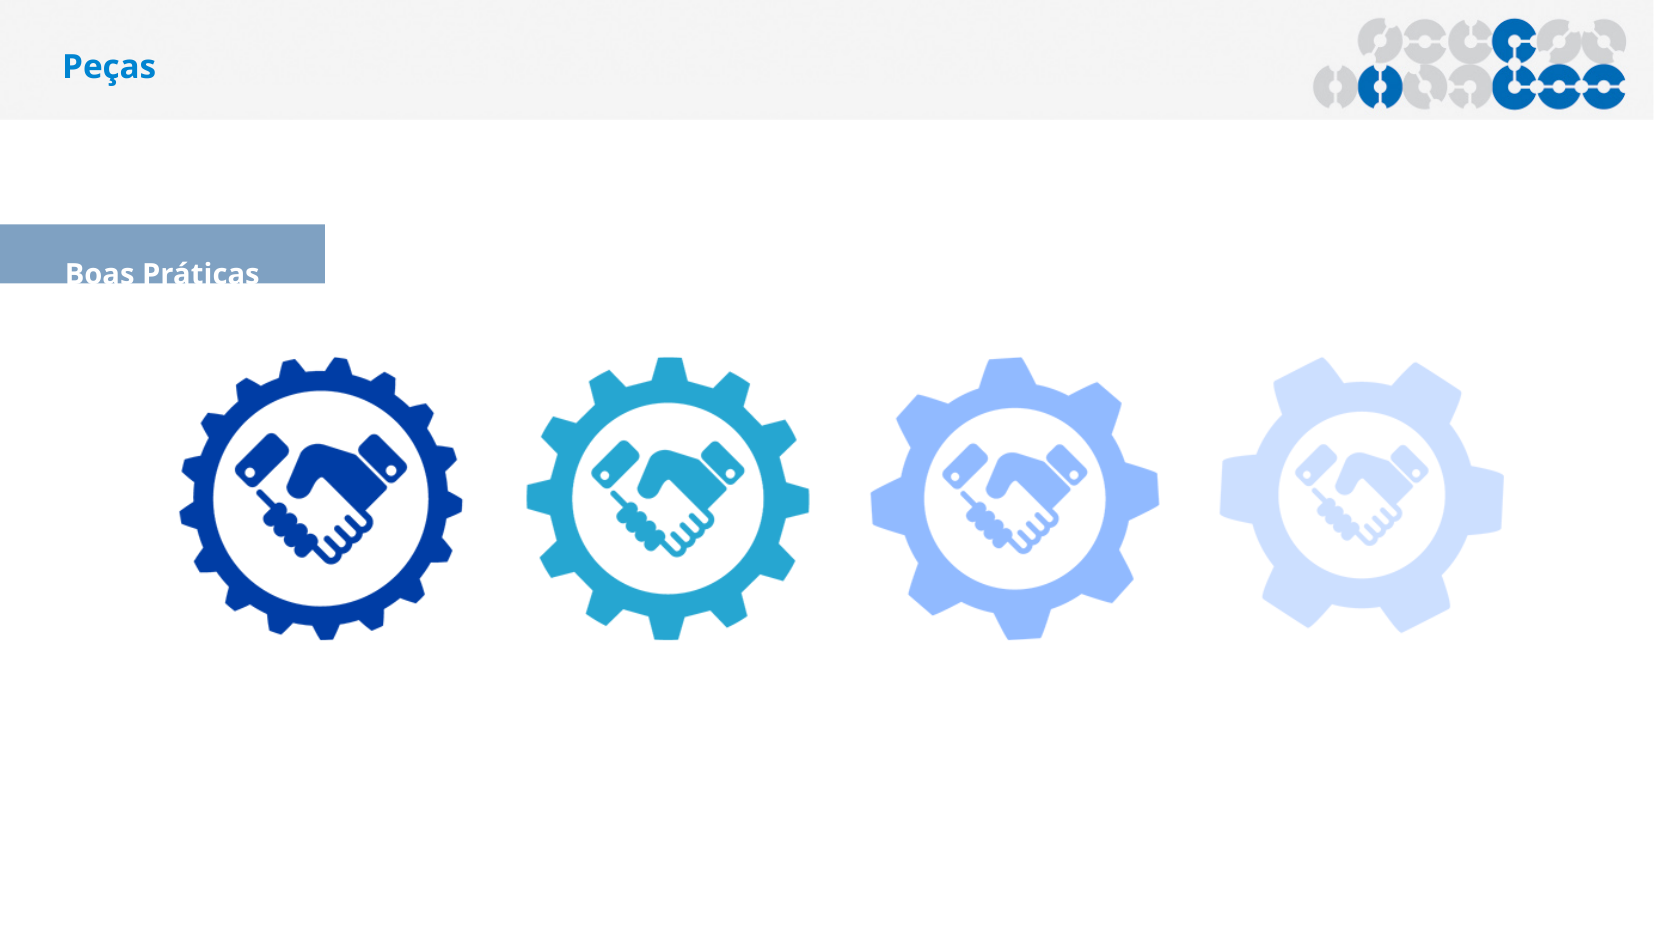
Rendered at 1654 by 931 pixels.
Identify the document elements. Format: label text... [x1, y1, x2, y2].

text_box Peças [47, 35, 1300, 102]
picture [0, 0, 1654, 931]
text_box Boas Práticas [0, 225, 325, 281]
